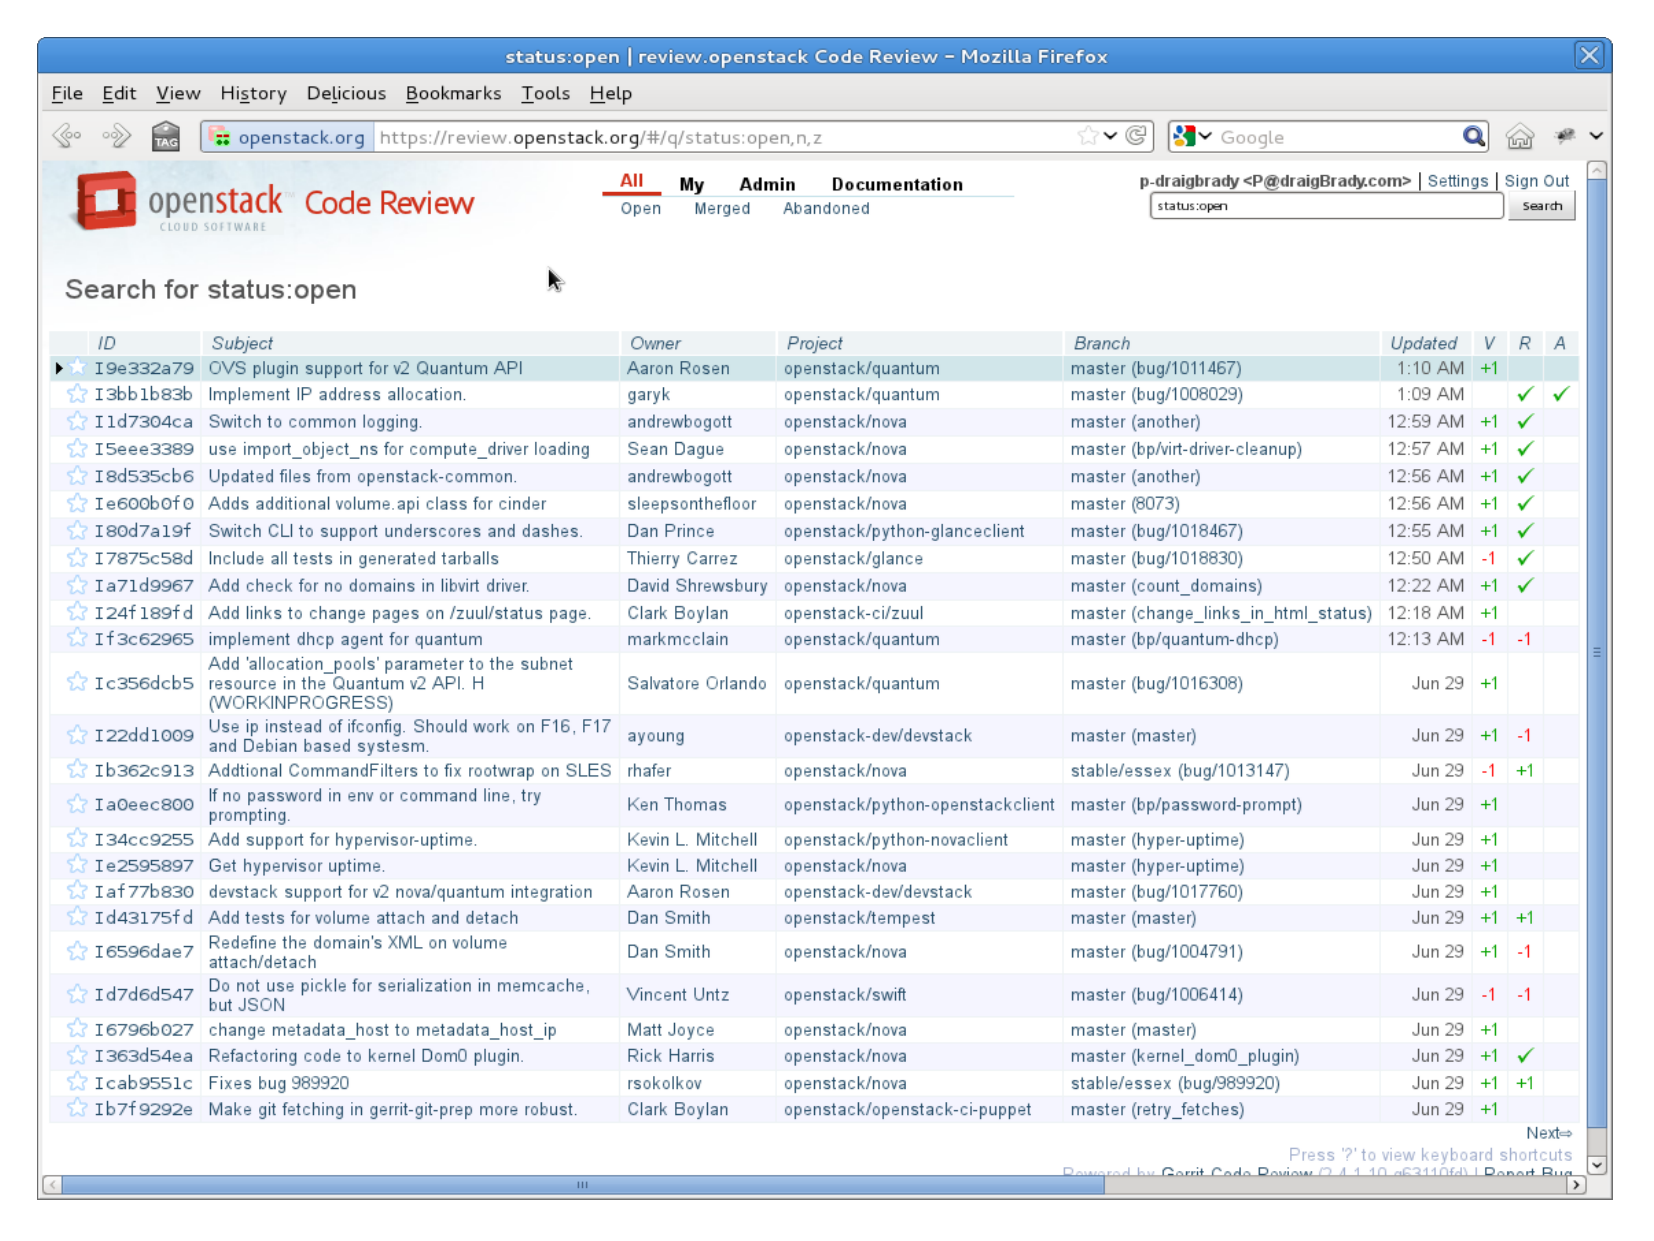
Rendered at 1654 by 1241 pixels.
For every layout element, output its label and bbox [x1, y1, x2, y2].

picture [37, 37, 1613, 1201]
